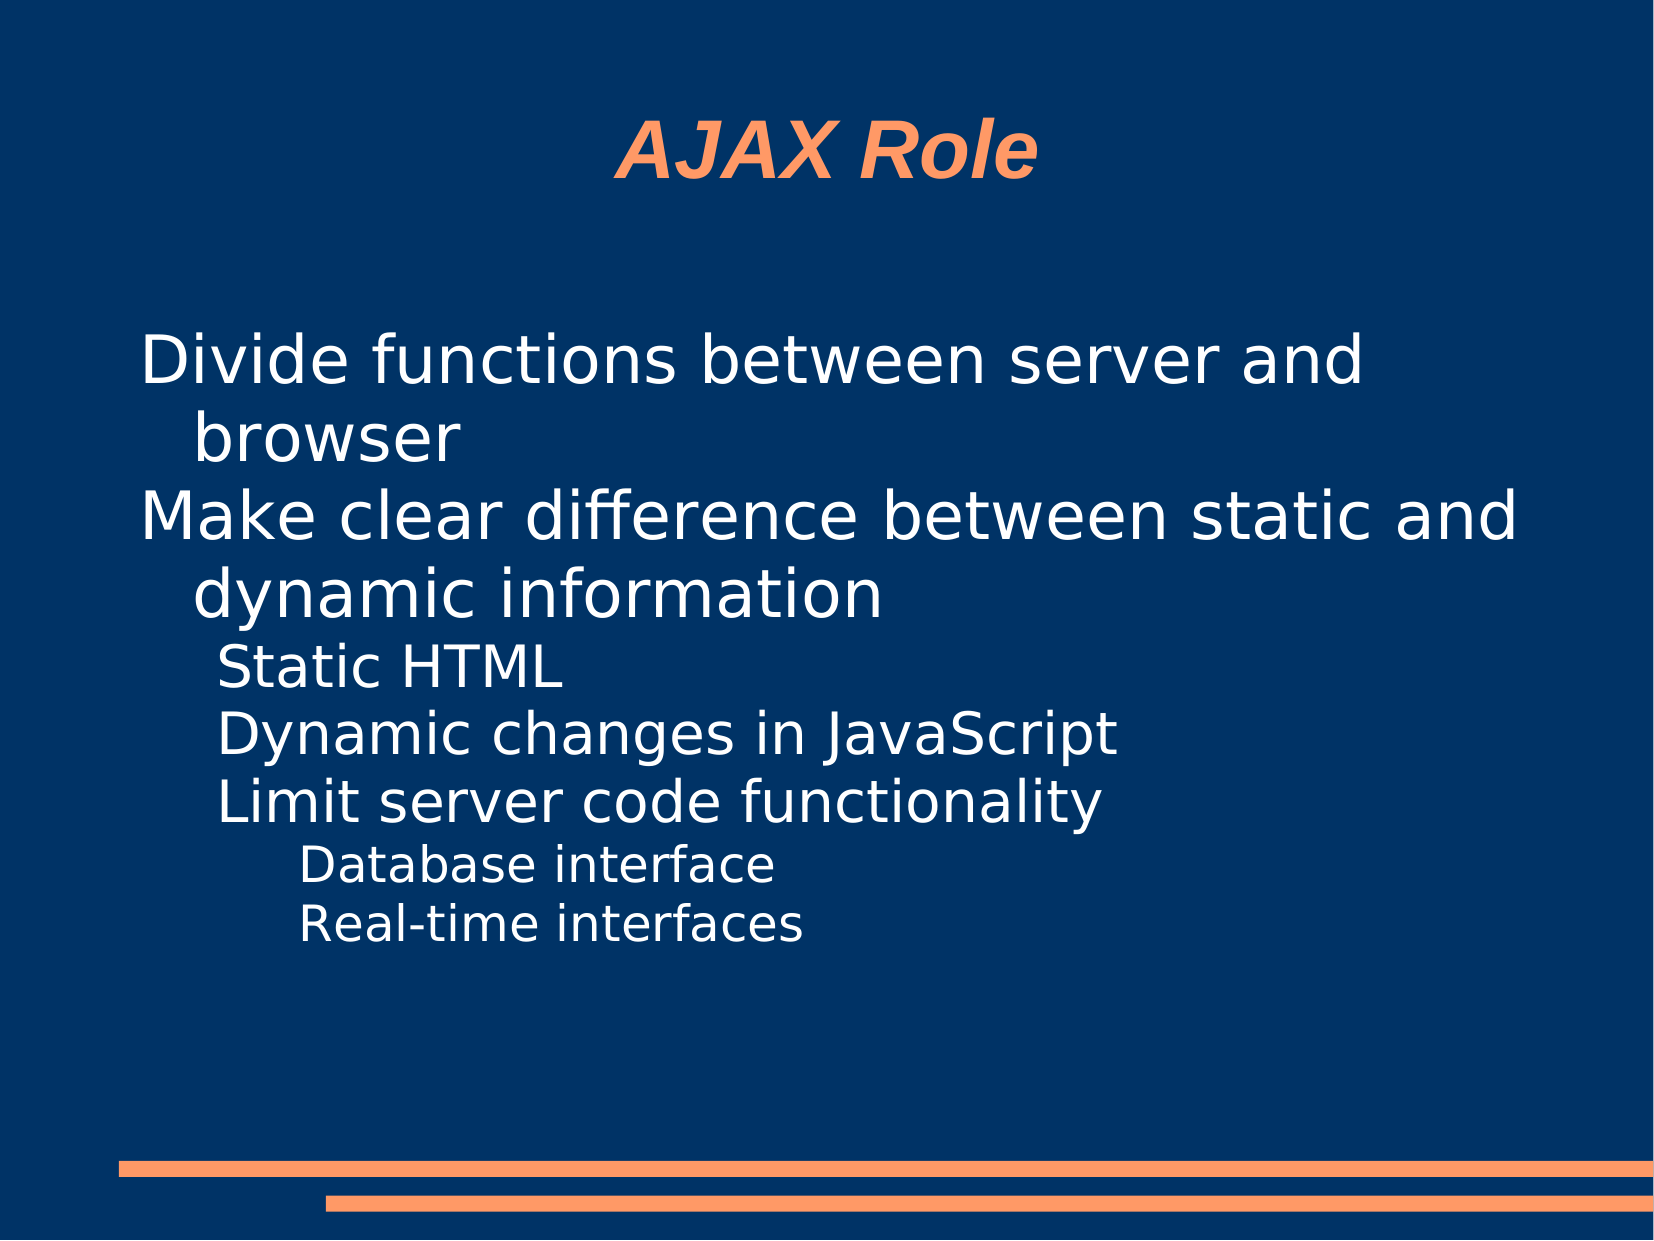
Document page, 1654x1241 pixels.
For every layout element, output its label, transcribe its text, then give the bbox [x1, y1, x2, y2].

title AJAX Role [121, 46, 1534, 254]
list Divide functions between server and browser Make clear difference between static and dynamic information Static HTML Dynamic changes in JavaScript Limit server code functionality Database interface Real-time interfaces [121, 322, 1561, 1133]
